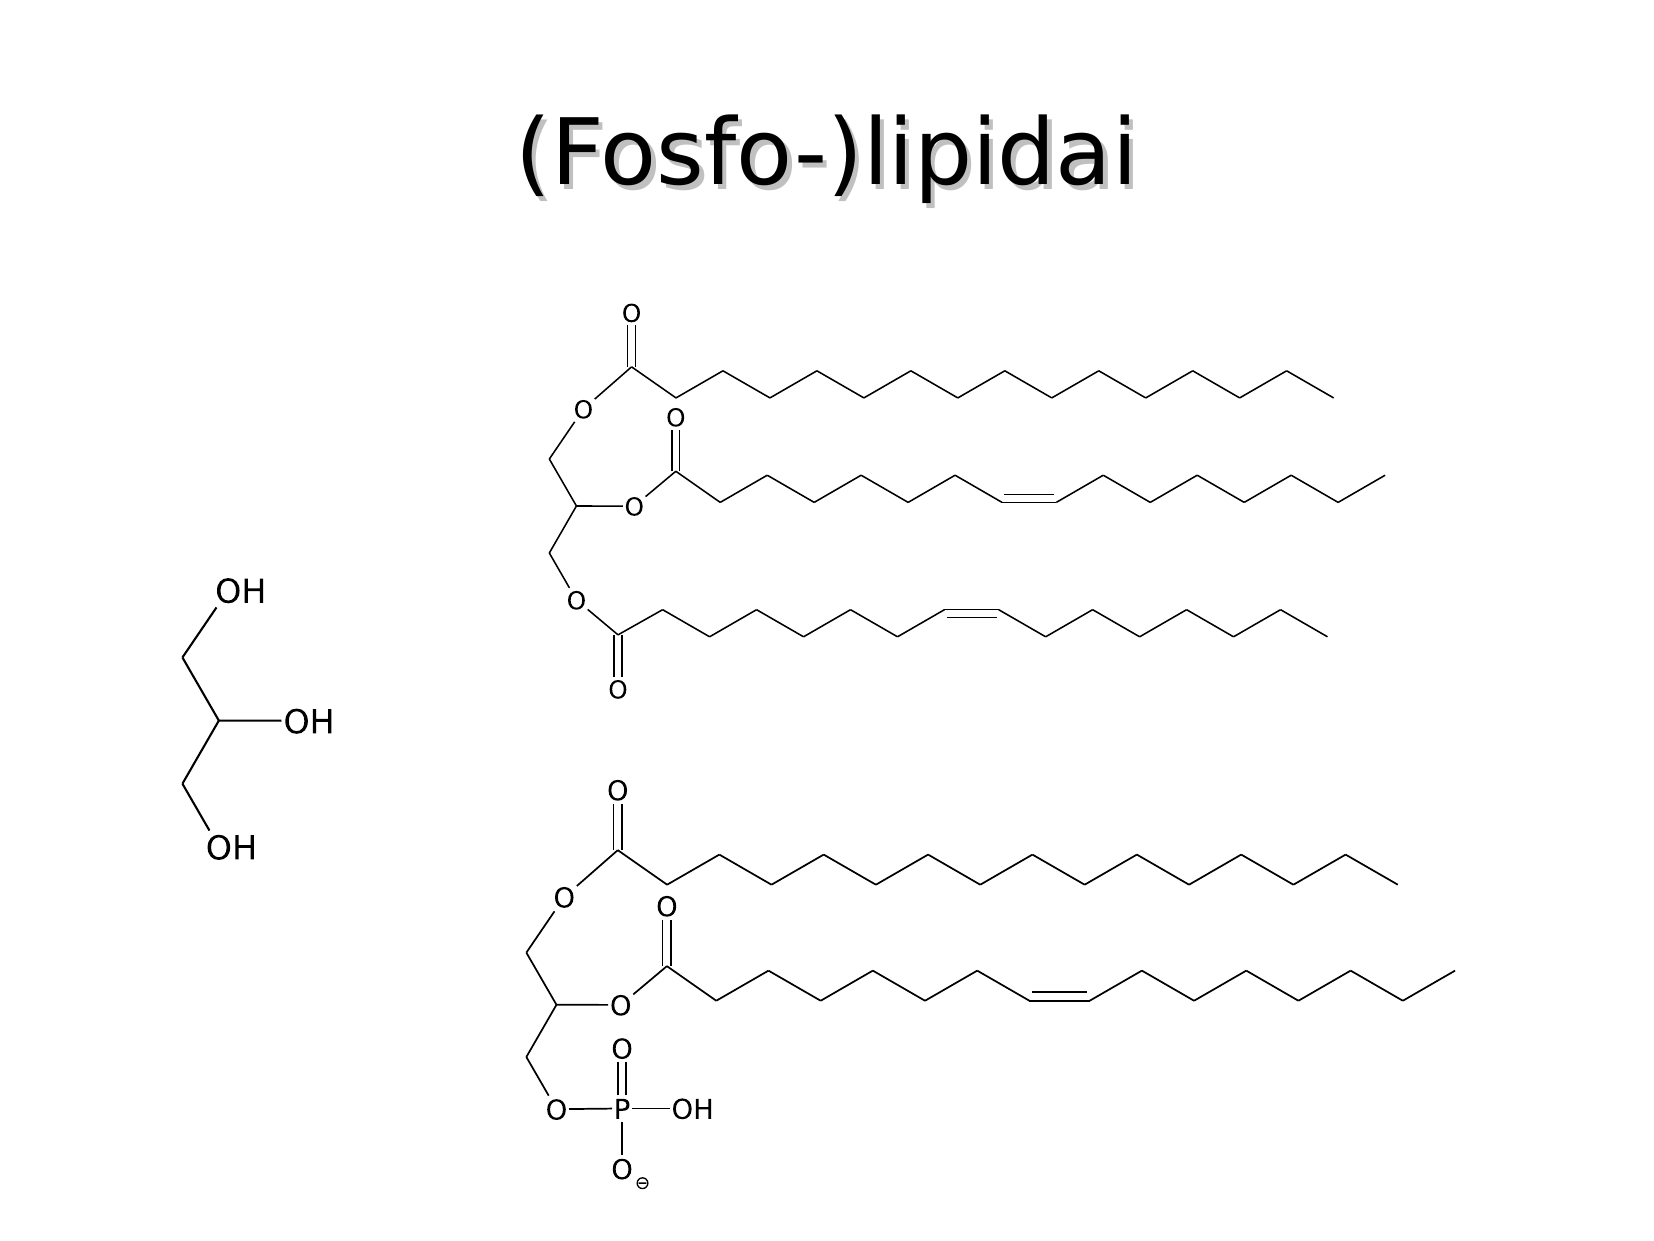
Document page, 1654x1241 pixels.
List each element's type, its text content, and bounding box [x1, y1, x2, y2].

title (Fosfo-)lipidai [82, 49, 1571, 257]
picture [543, 295, 1394, 711]
picture [519, 770, 1465, 1199]
picture [174, 566, 343, 875]
